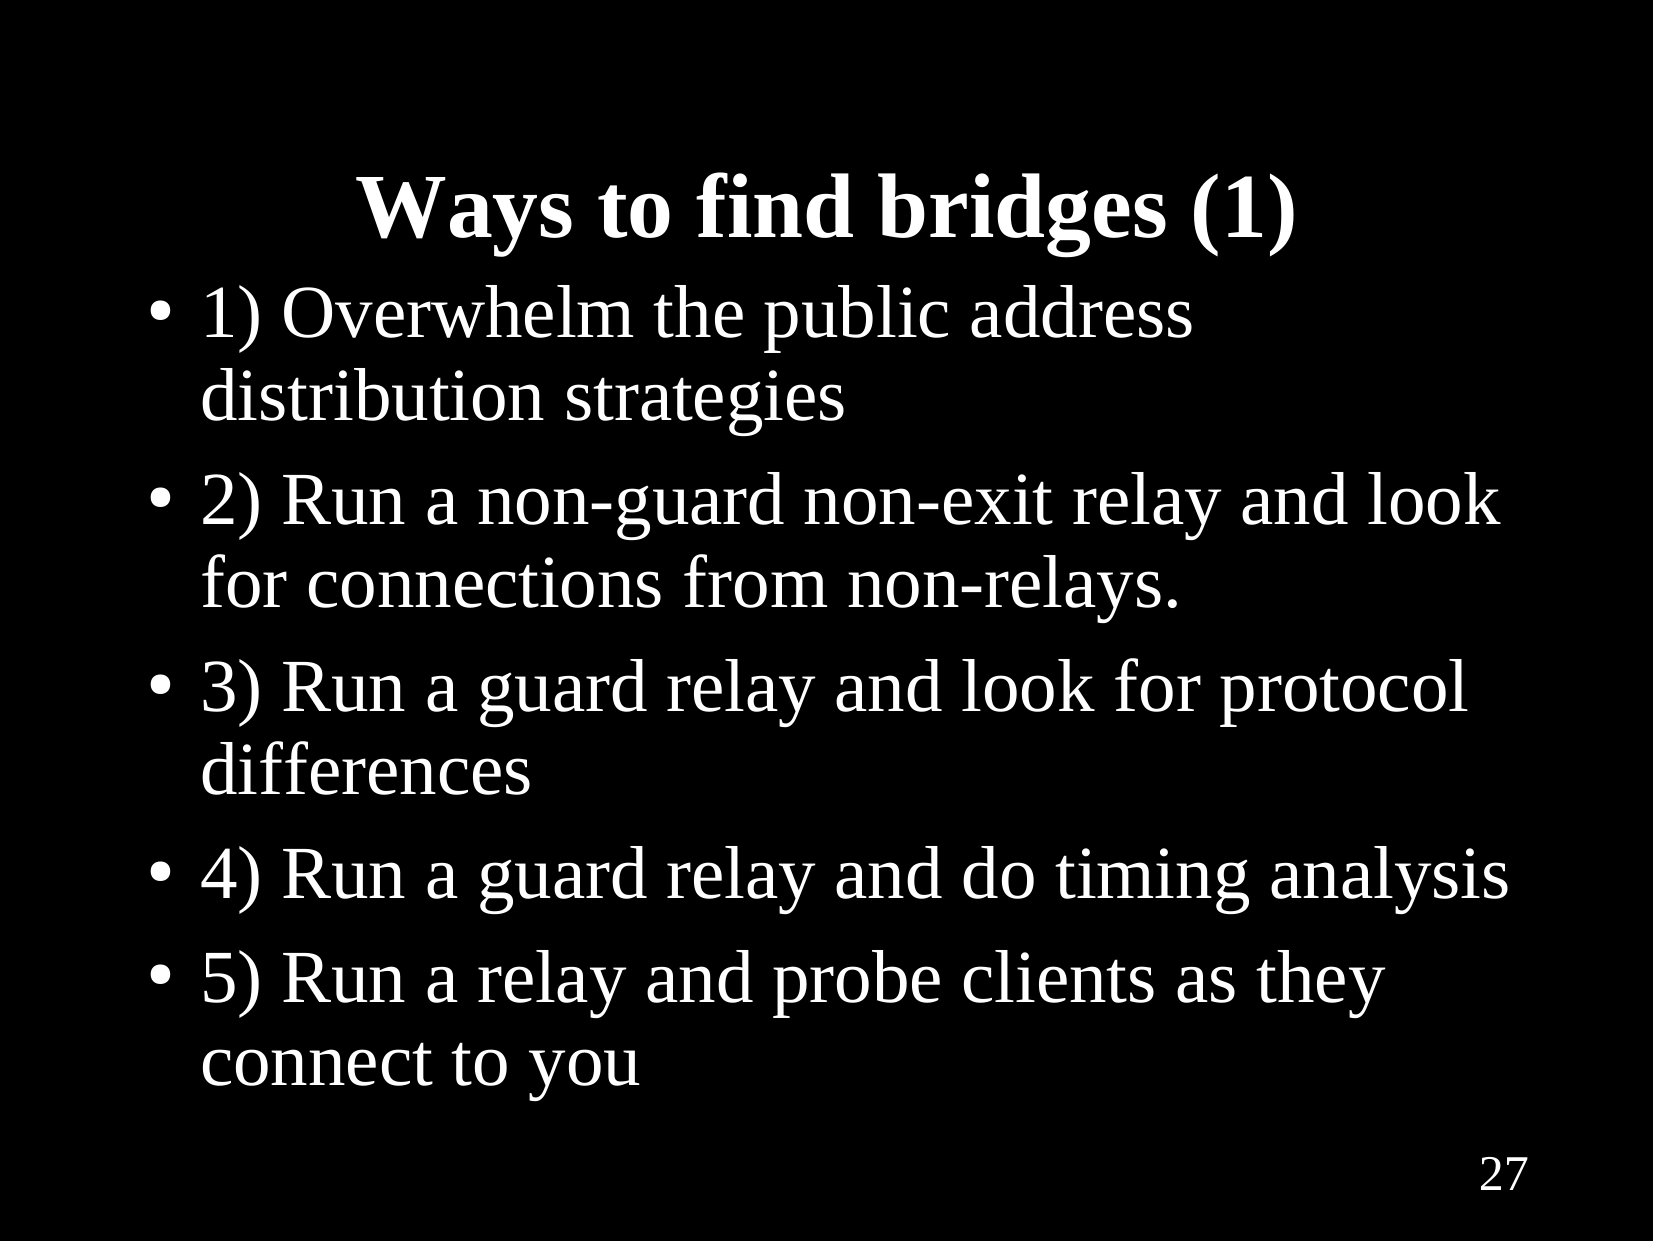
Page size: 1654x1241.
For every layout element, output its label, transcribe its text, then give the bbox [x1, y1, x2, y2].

title Ways to find bridges (1) [121, 102, 1534, 311]
list 1) Overwhelm the public address distribution strategies 2) Run a non-guard non-exit relay and look for connections from non-relays. 3) Run a guard relay and look for protocol differences 4) Run a guard relay and do timing analysis 5) Run a relay and probe clients as they connect to you [129, 270, 1541, 1102]
